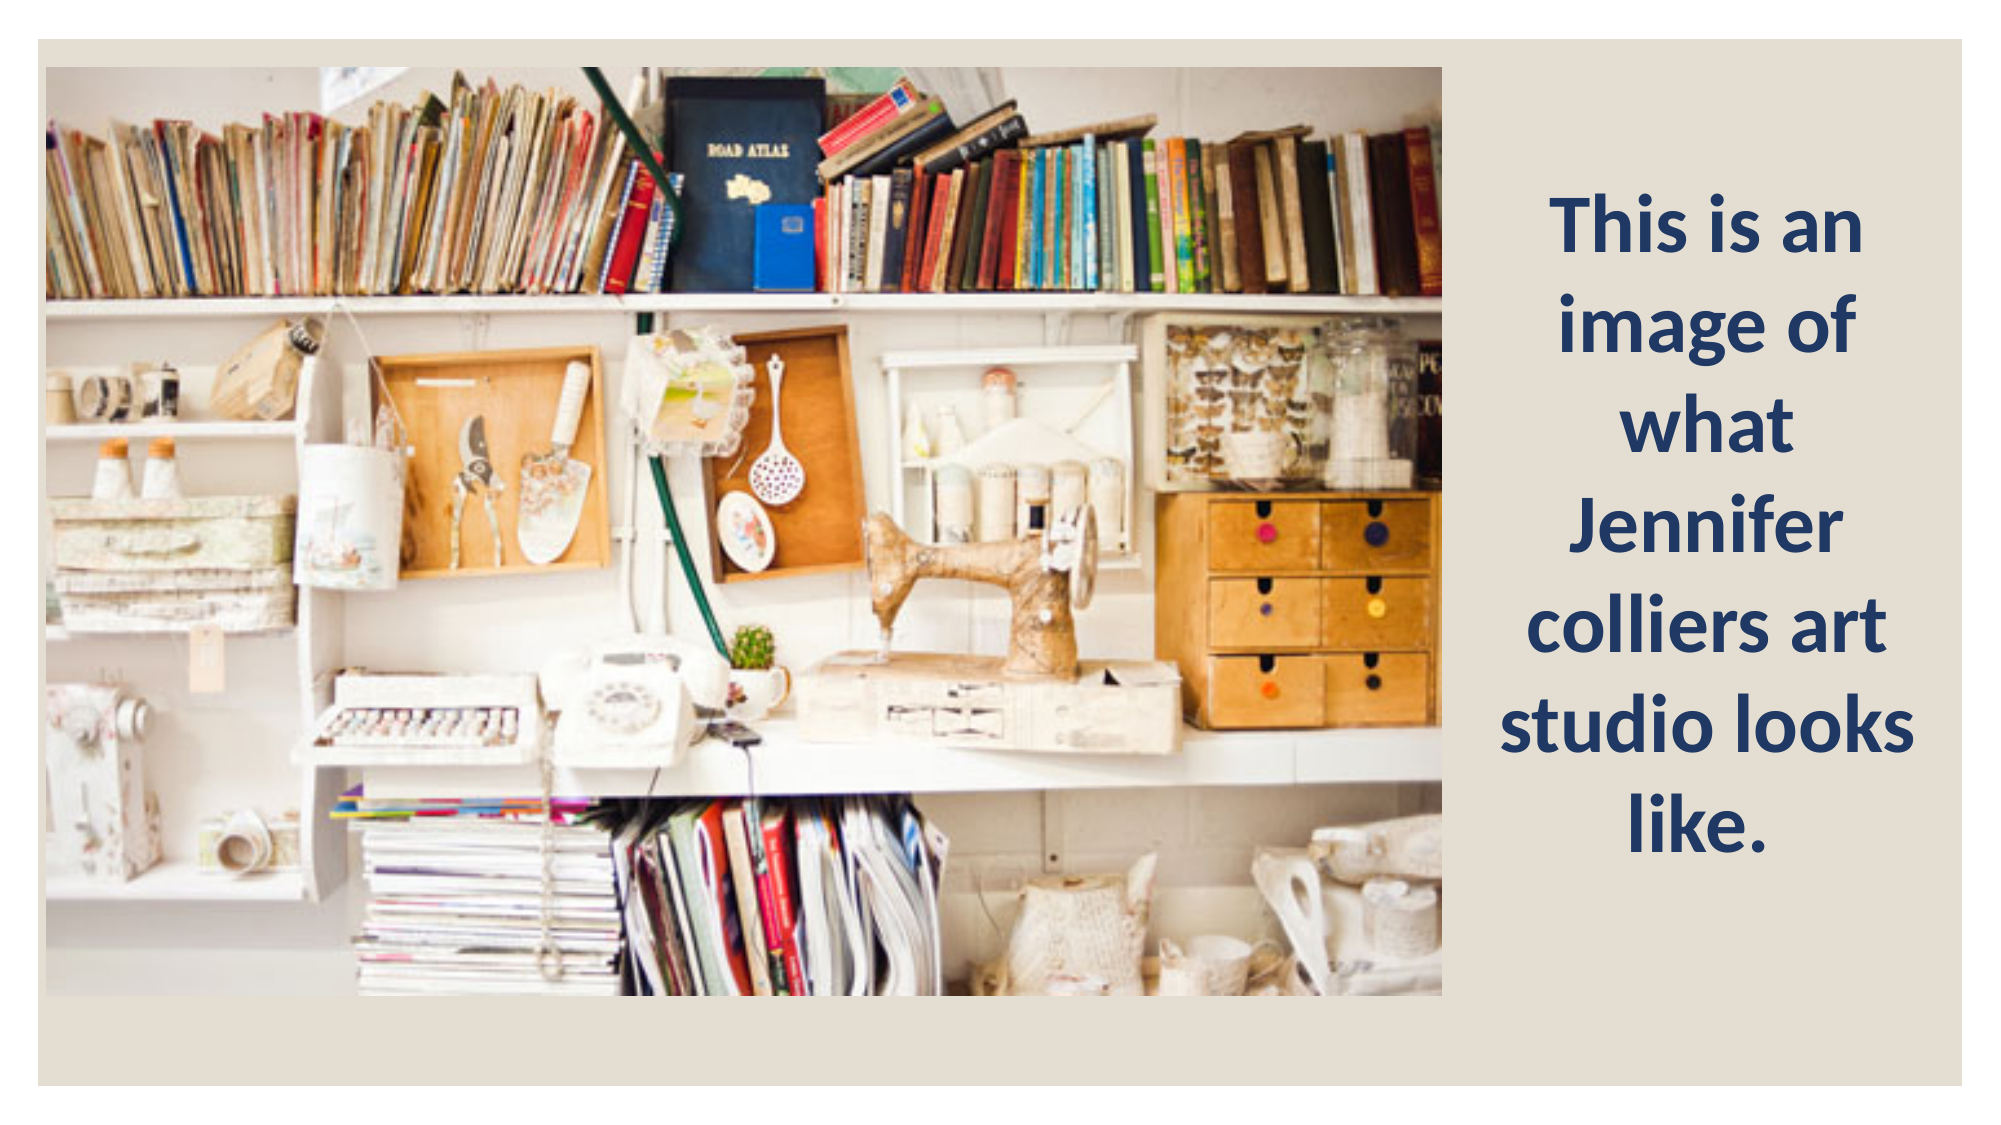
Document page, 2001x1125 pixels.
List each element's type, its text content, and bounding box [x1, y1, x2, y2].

picture [46, 68, 1442, 996]
text_box This is an image of what Jennifer colliers art studio looks like. [1482, 162, 1933, 885]
